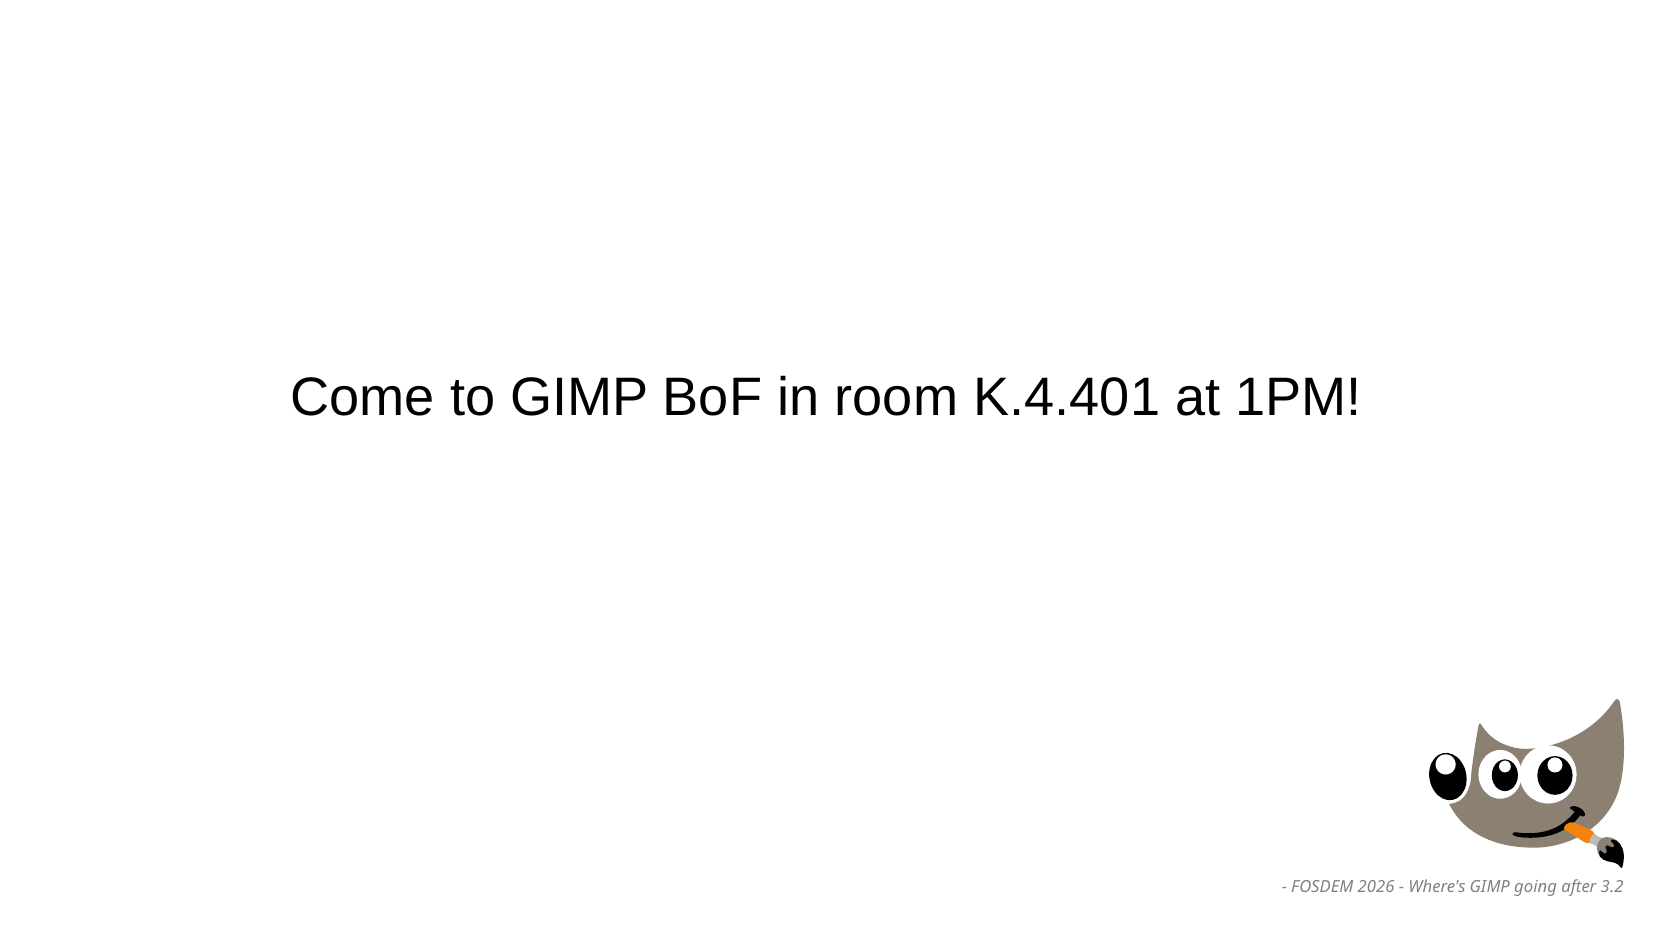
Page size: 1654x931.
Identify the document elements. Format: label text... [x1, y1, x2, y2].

subtitle Come to GIMP BoF in room K.4.401 at 1PM! [82, 37, 1571, 757]
